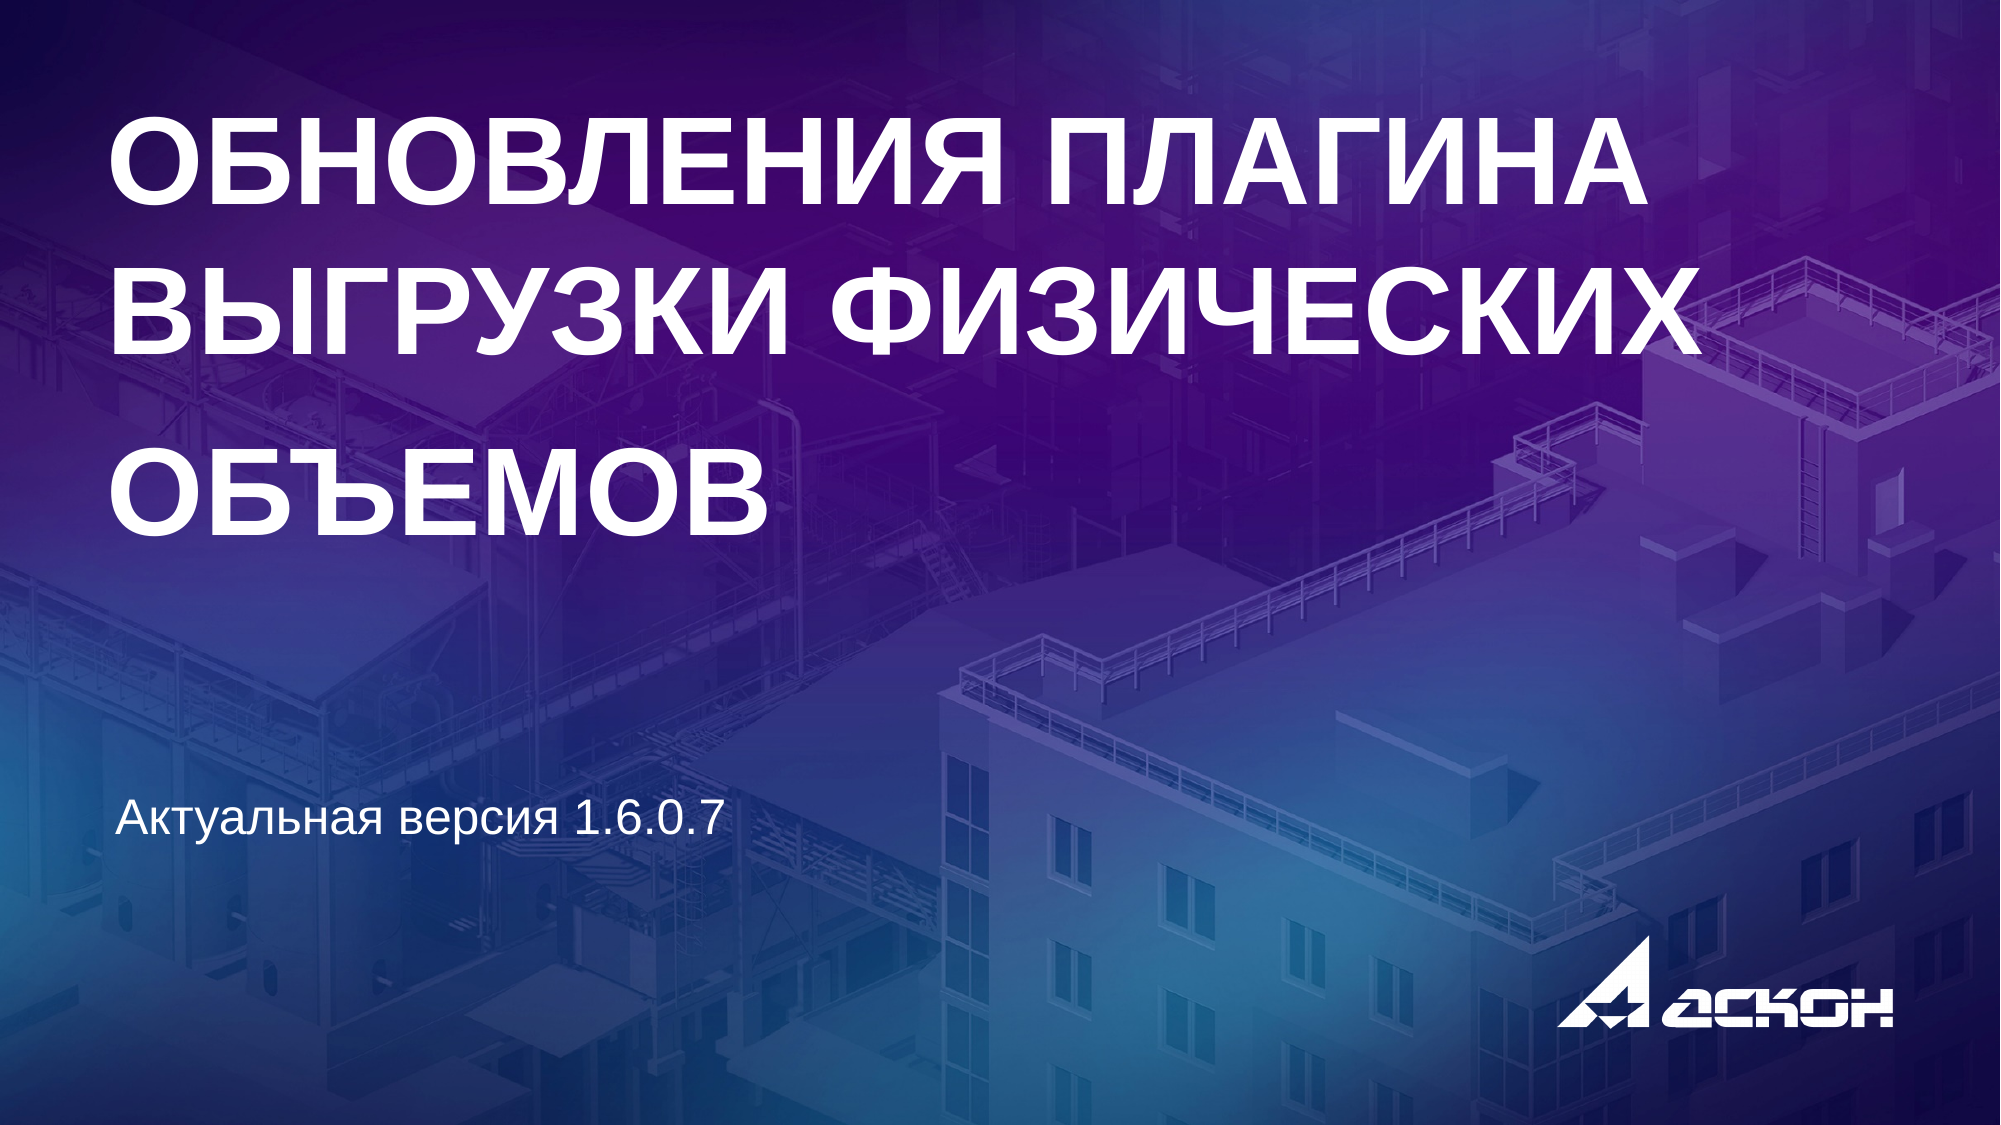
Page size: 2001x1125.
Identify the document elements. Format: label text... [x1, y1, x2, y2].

picture [0, 0, 2000, 1125]
text_box Актуальная версия 1.6.0.7 [97, 775, 1911, 854]
text_box ОБНОВЛЕНИЯ ПЛАГИНА ВЫГРУЗКИ ФИЗИЧЕСКИХ ОБЪЕМОВ [88, 70, 1903, 577]
